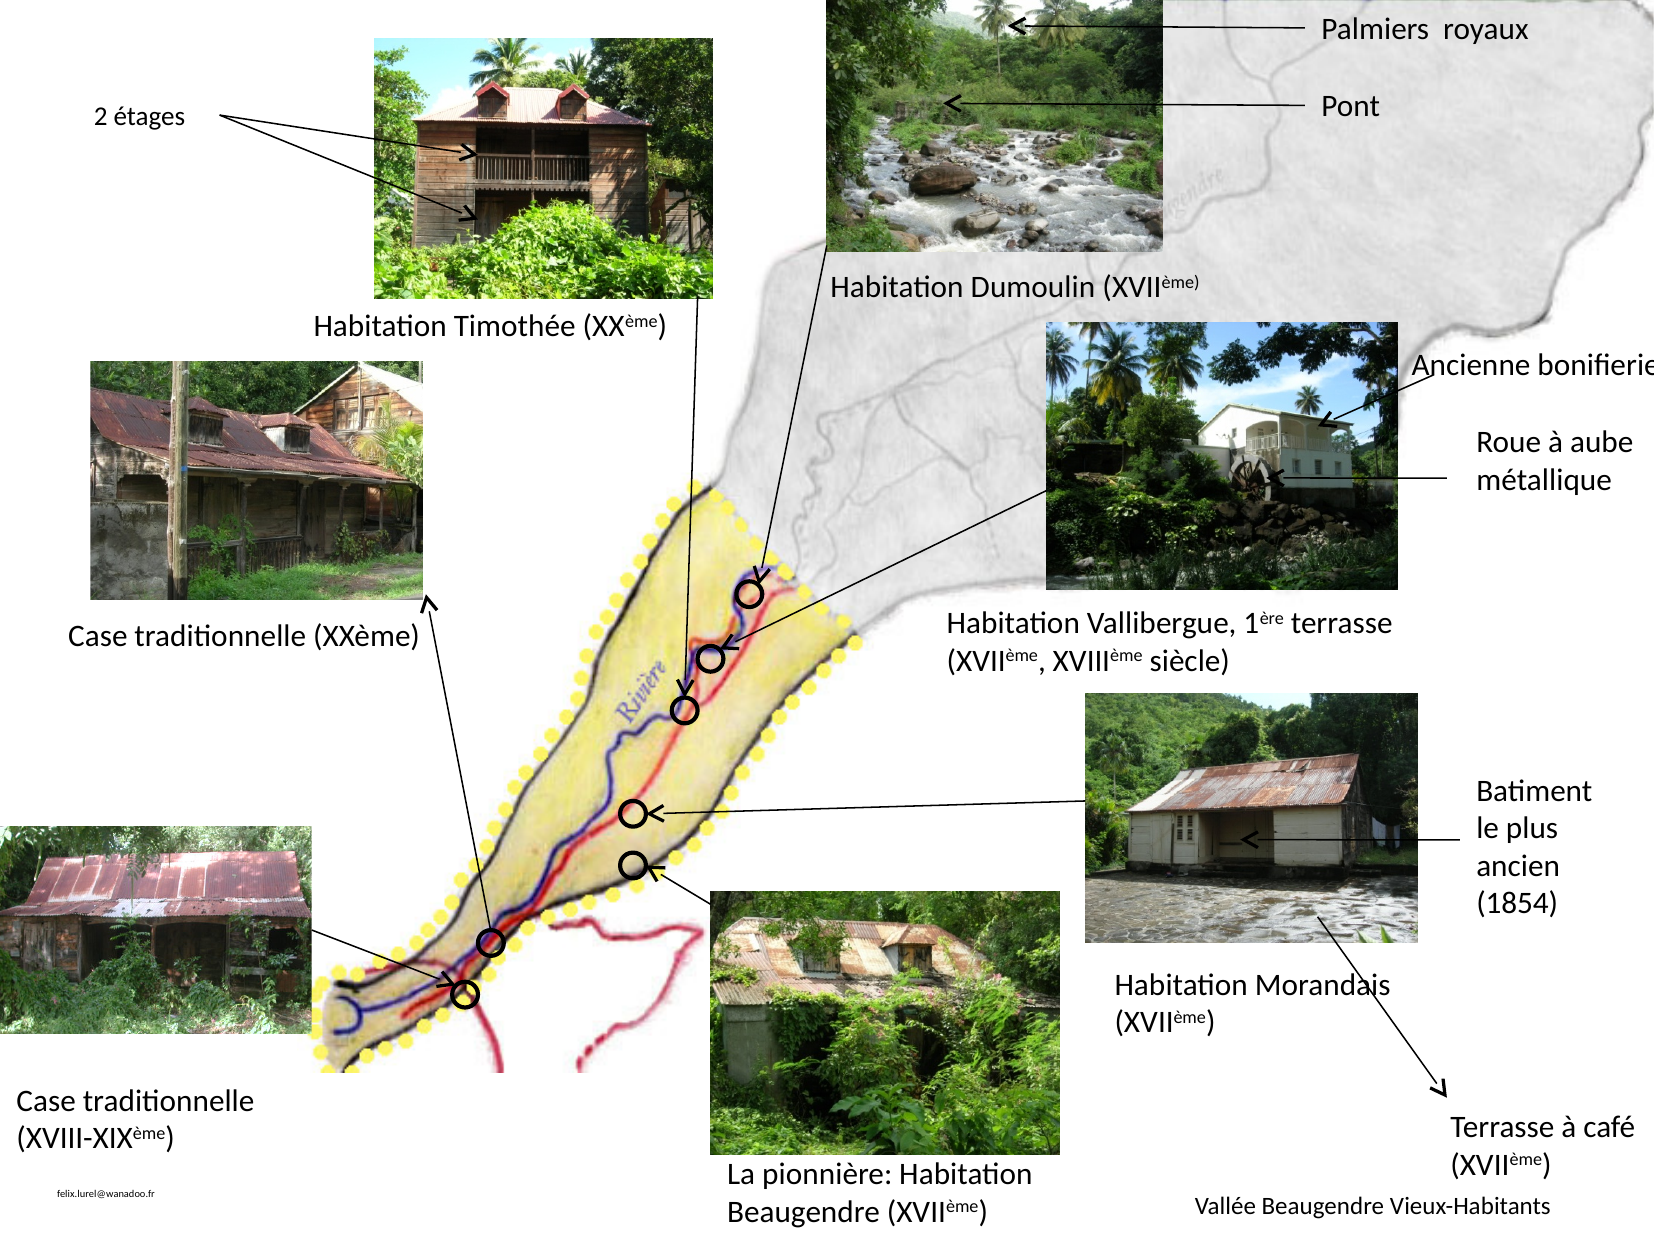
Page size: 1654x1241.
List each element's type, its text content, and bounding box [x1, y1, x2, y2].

text_box Vallée Beaugendre Vieux-Habitants [1145, 1187, 1607, 1223]
text_box felix.lurel@wanadoo.fr [35, 1175, 177, 1211]
text_box Palmiers royaux [1304, 0, 1589, 54]
text_box La pionnière: Habitation Beaugendre (XVIIème) [710, 1145, 1111, 1237]
text_box Roue à aube métallique [1459, 413, 1654, 505]
picture [0, 0, 1654, 1145]
text_box Batiment le plus ancien (1854) [1459, 762, 1628, 929]
text_box Habitation Dumoulin (XVIIème) [815, 258, 1241, 313]
text_box Habitation Timothée (XXème) [297, 297, 801, 352]
text_box 2 étages [77, 90, 220, 140]
text_box Habitation Vallibergue, 1ère terrasse (XVIIème, XVIIIème siècle) [930, 594, 1628, 731]
text_box Habitation Morandais (XVIIème) [1098, 955, 1409, 1048]
text_box Terrasse à café (XVIIème) [1433, 1097, 1654, 1190]
picture [481, 933, 501, 953]
text_box Case traditionnelle (XVIII-XIXème) [0, 1072, 310, 1164]
text_box Pont [1304, 77, 1551, 132]
text_box Habitation Morandais (XVIIème) [1347, 955, 1409, 1041]
text_box Case traditionnelle (XXème) [51, 607, 504, 662]
text_box Ancienne bonifierie [1395, 335, 1654, 390]
